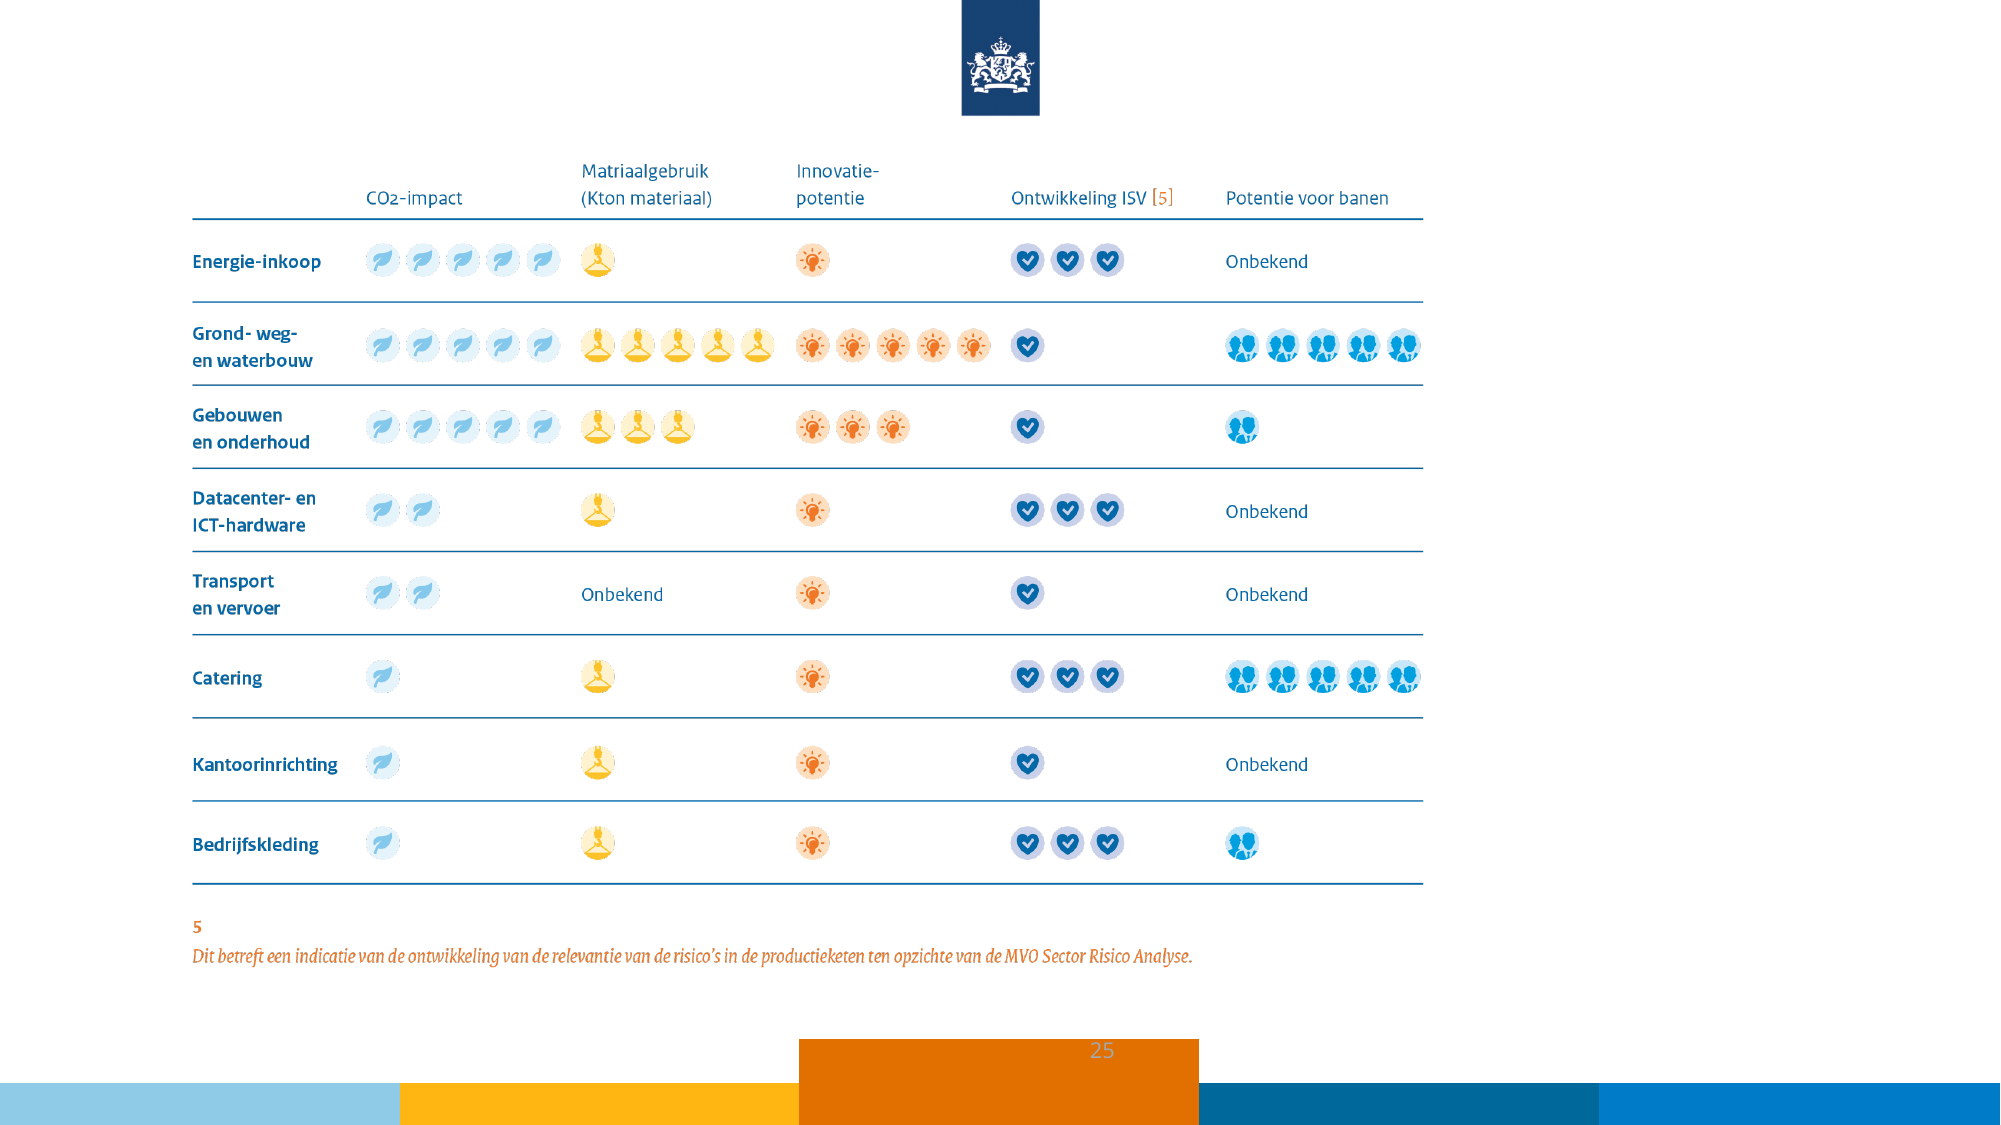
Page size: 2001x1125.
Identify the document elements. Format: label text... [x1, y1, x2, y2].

picture [150, 133, 1465, 1020]
text_box 25 [1074, 1020, 1897, 1074]
text_box [0, 1039, 2000, 1125]
